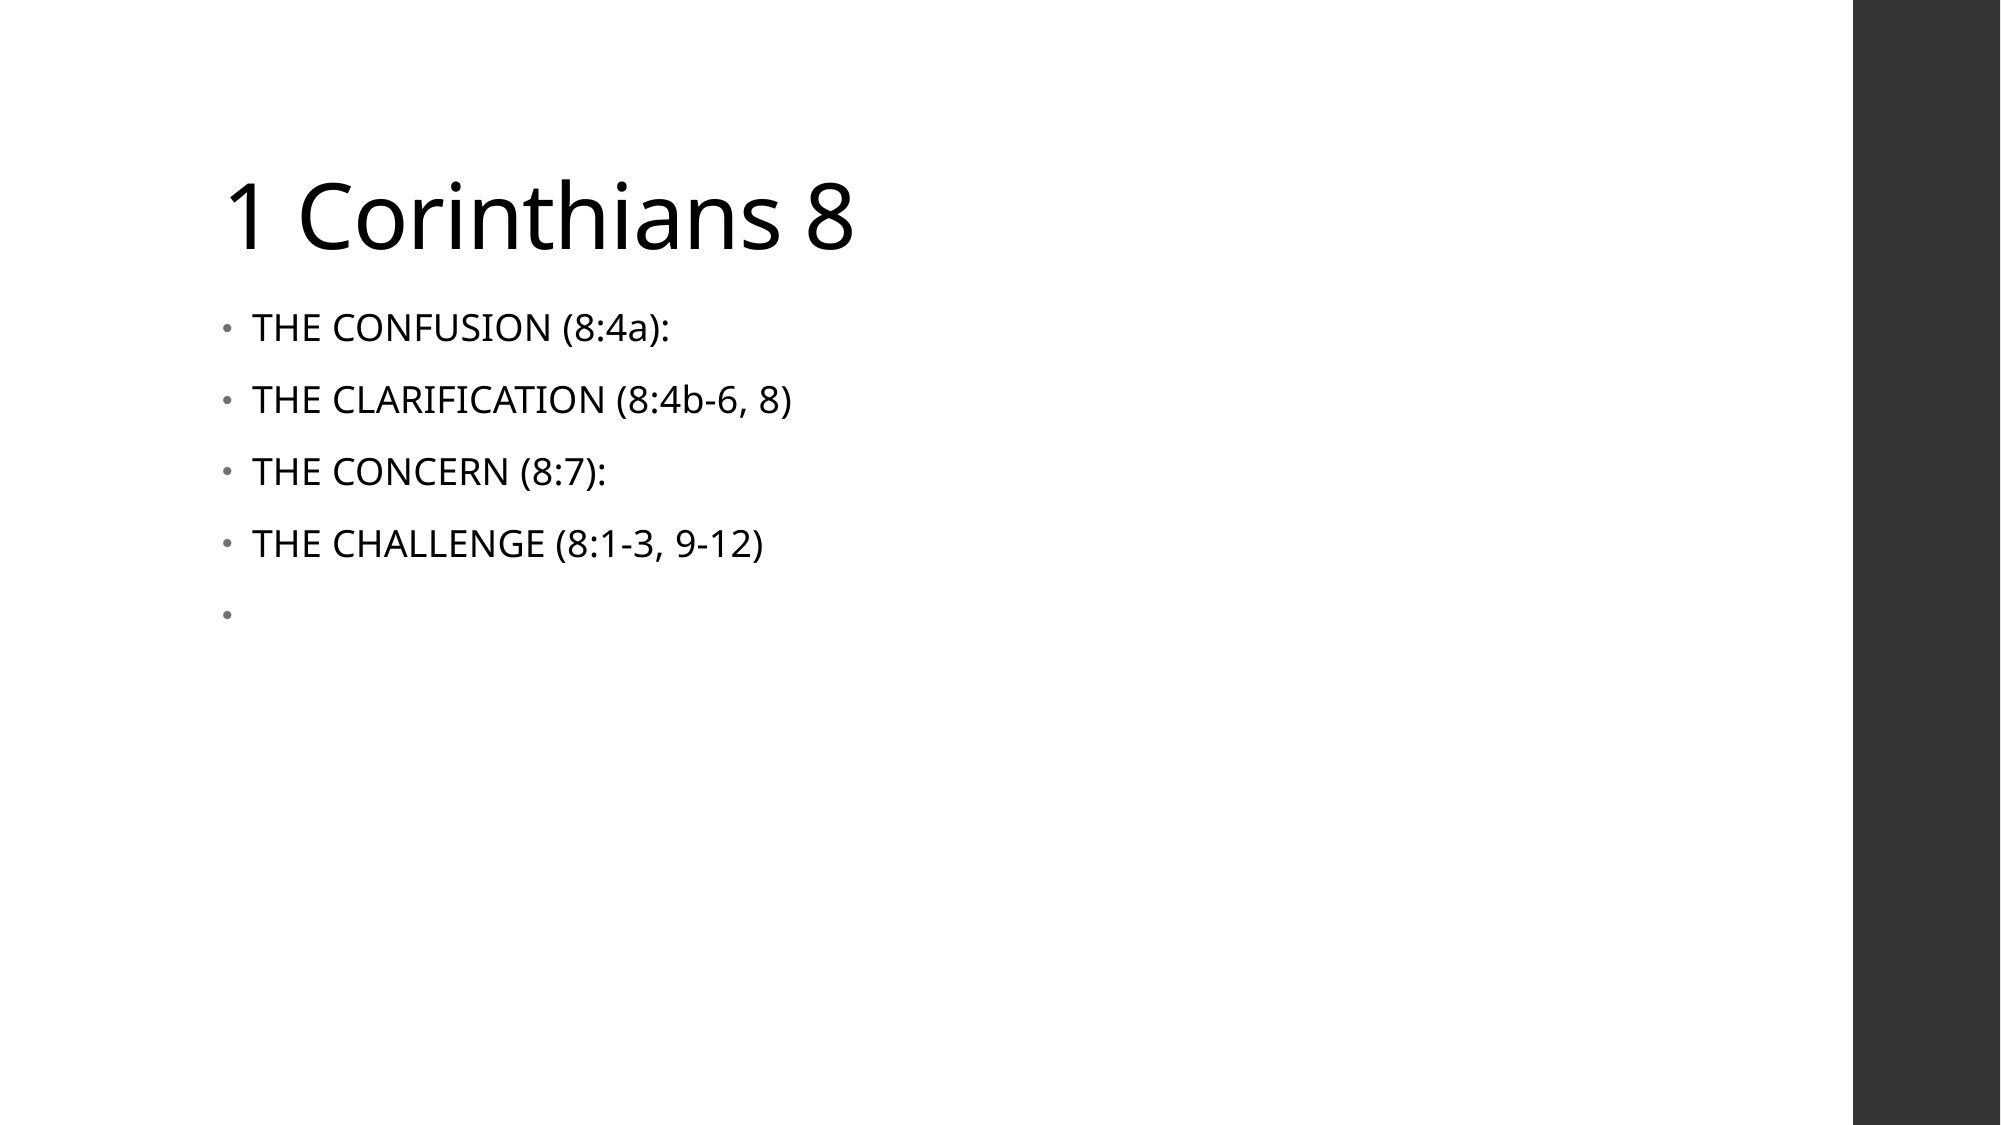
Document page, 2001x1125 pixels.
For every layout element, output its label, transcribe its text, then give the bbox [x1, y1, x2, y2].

list THE CONFUSION (8:4a): THE CLARIFICATION (8:4b-6, 8) THE CONCERN (8:7): THE CHALLENGE (8:1-3, 9-12) [206, 299, 1617, 1014]
title 1 Corinthians 8 [206, 60, 1797, 278]
